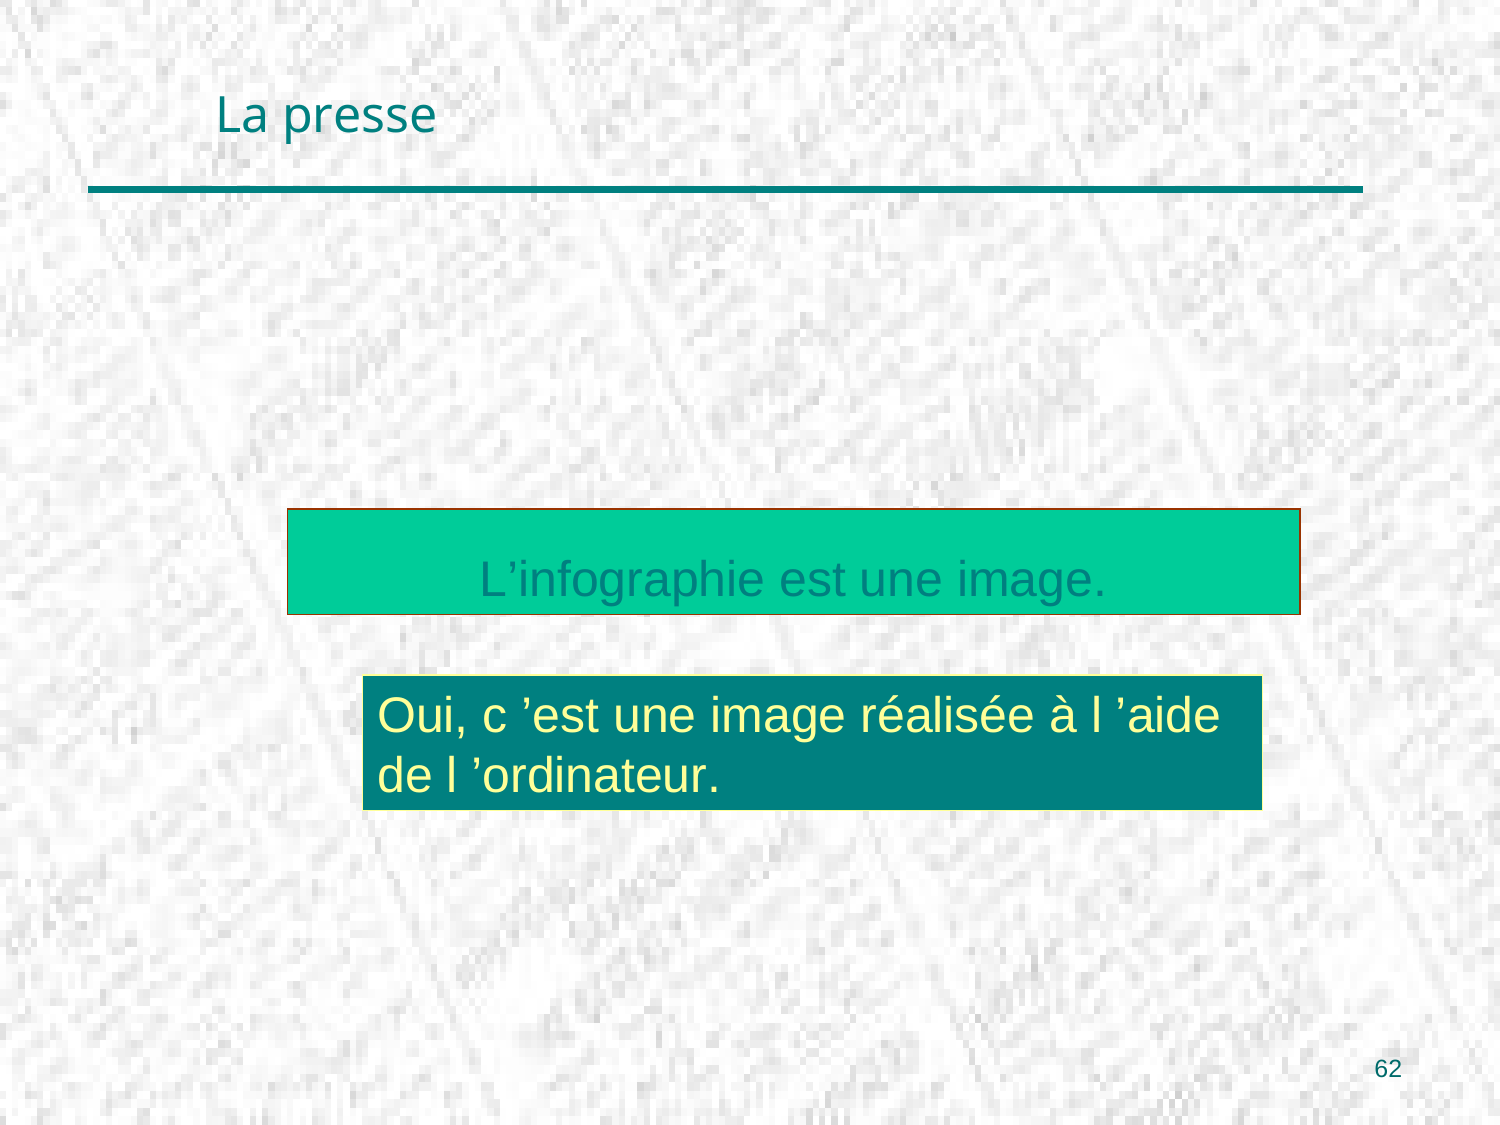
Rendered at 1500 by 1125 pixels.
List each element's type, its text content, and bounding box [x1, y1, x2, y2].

picture [0, 0, 1500, 1125]
text_box Oui, c ’est une image réalisée à l ’aide de l ’ordinateur. [362, 674, 1263, 811]
text_box L’infographie est une image. [287, 509, 1300, 615]
text_box La presse [200, 74, 454, 151]
